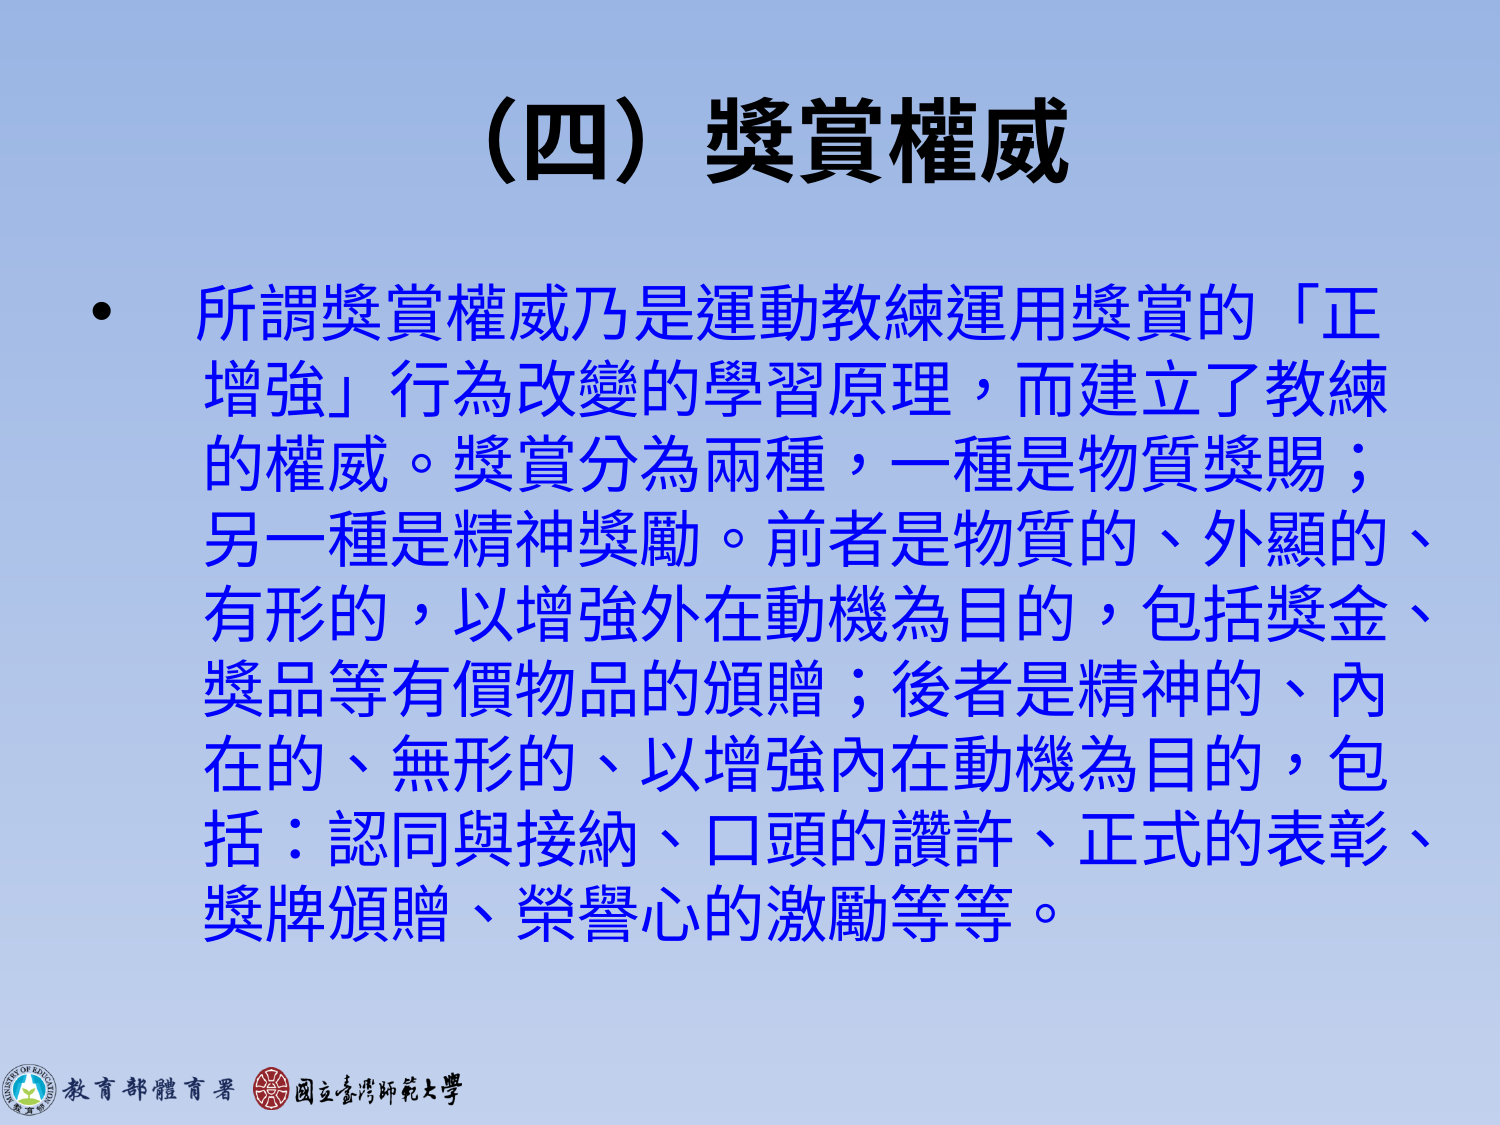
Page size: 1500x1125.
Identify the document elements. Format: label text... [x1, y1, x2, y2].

list 所謂獎賞權威乃是運動教練運用獎賞的「正增強」行為改變的學習原理，而建立了教練的權威。獎賞分為兩種，一種是物質獎賜；另一種是精神獎勵。前者是物質的、外顯的、有形的，以增強外在動機為目的，包括獎金、獎品等有價物品的頒贈；後者是精神的、內在的、無形的、以增強內在動機為目的，包括：認同與接納、口頭的讚許、正式的表彰、獎牌頒贈、榮譽心的激勵等等。 [75, 262, 1414, 1005]
title （四）獎賞權威 [75, 45, 1426, 233]
